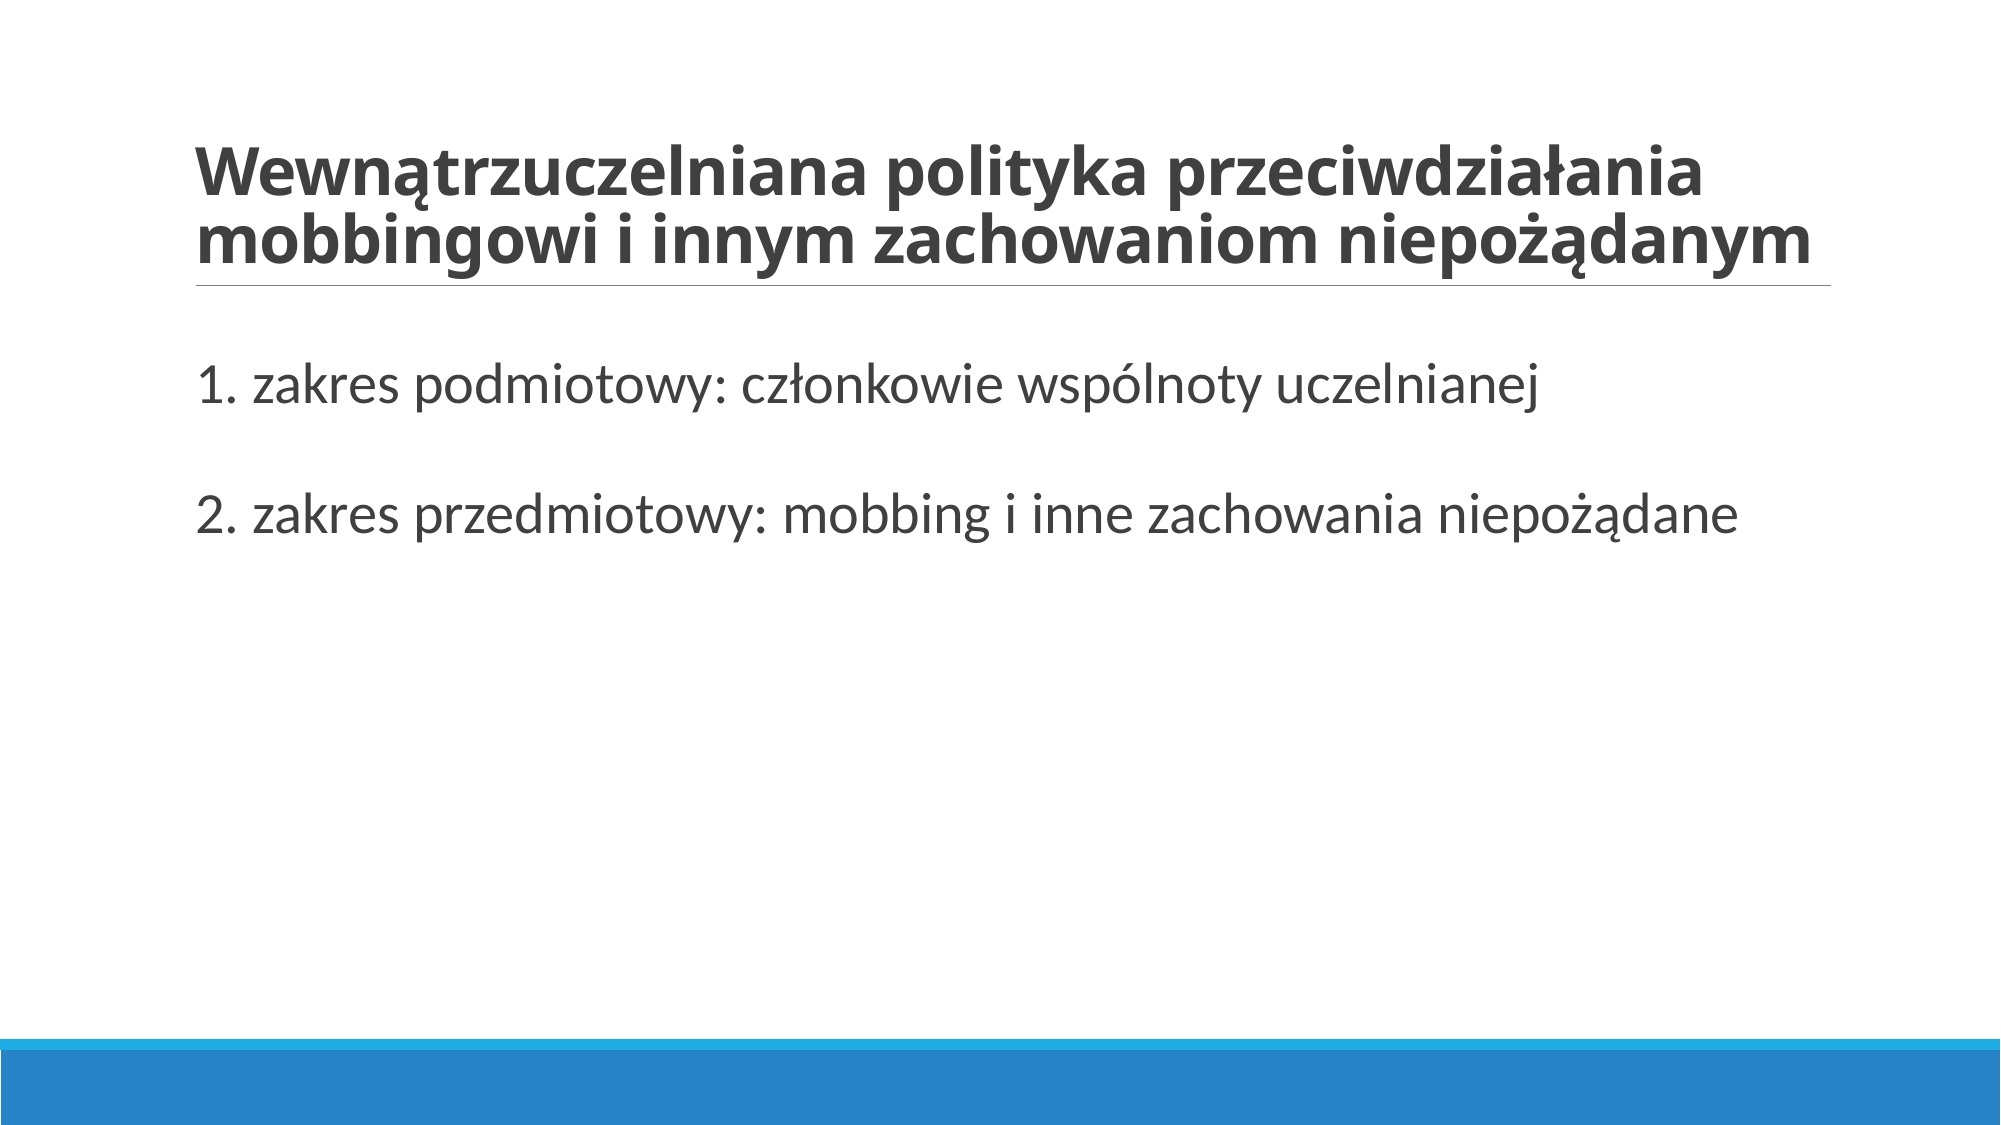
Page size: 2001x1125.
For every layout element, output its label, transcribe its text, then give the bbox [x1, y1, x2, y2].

list 1. zakres podmiotowy: członkowie wspólnoty uczelnianej 2. zakres przedmiotowy: mobbing i inne zachowania niepożądane [180, 302, 1831, 963]
title Wewnątrzuczelniana polityka przeciwdziałania mobbingowi i innym zachowaniom niepożądanym [180, 47, 1831, 286]
